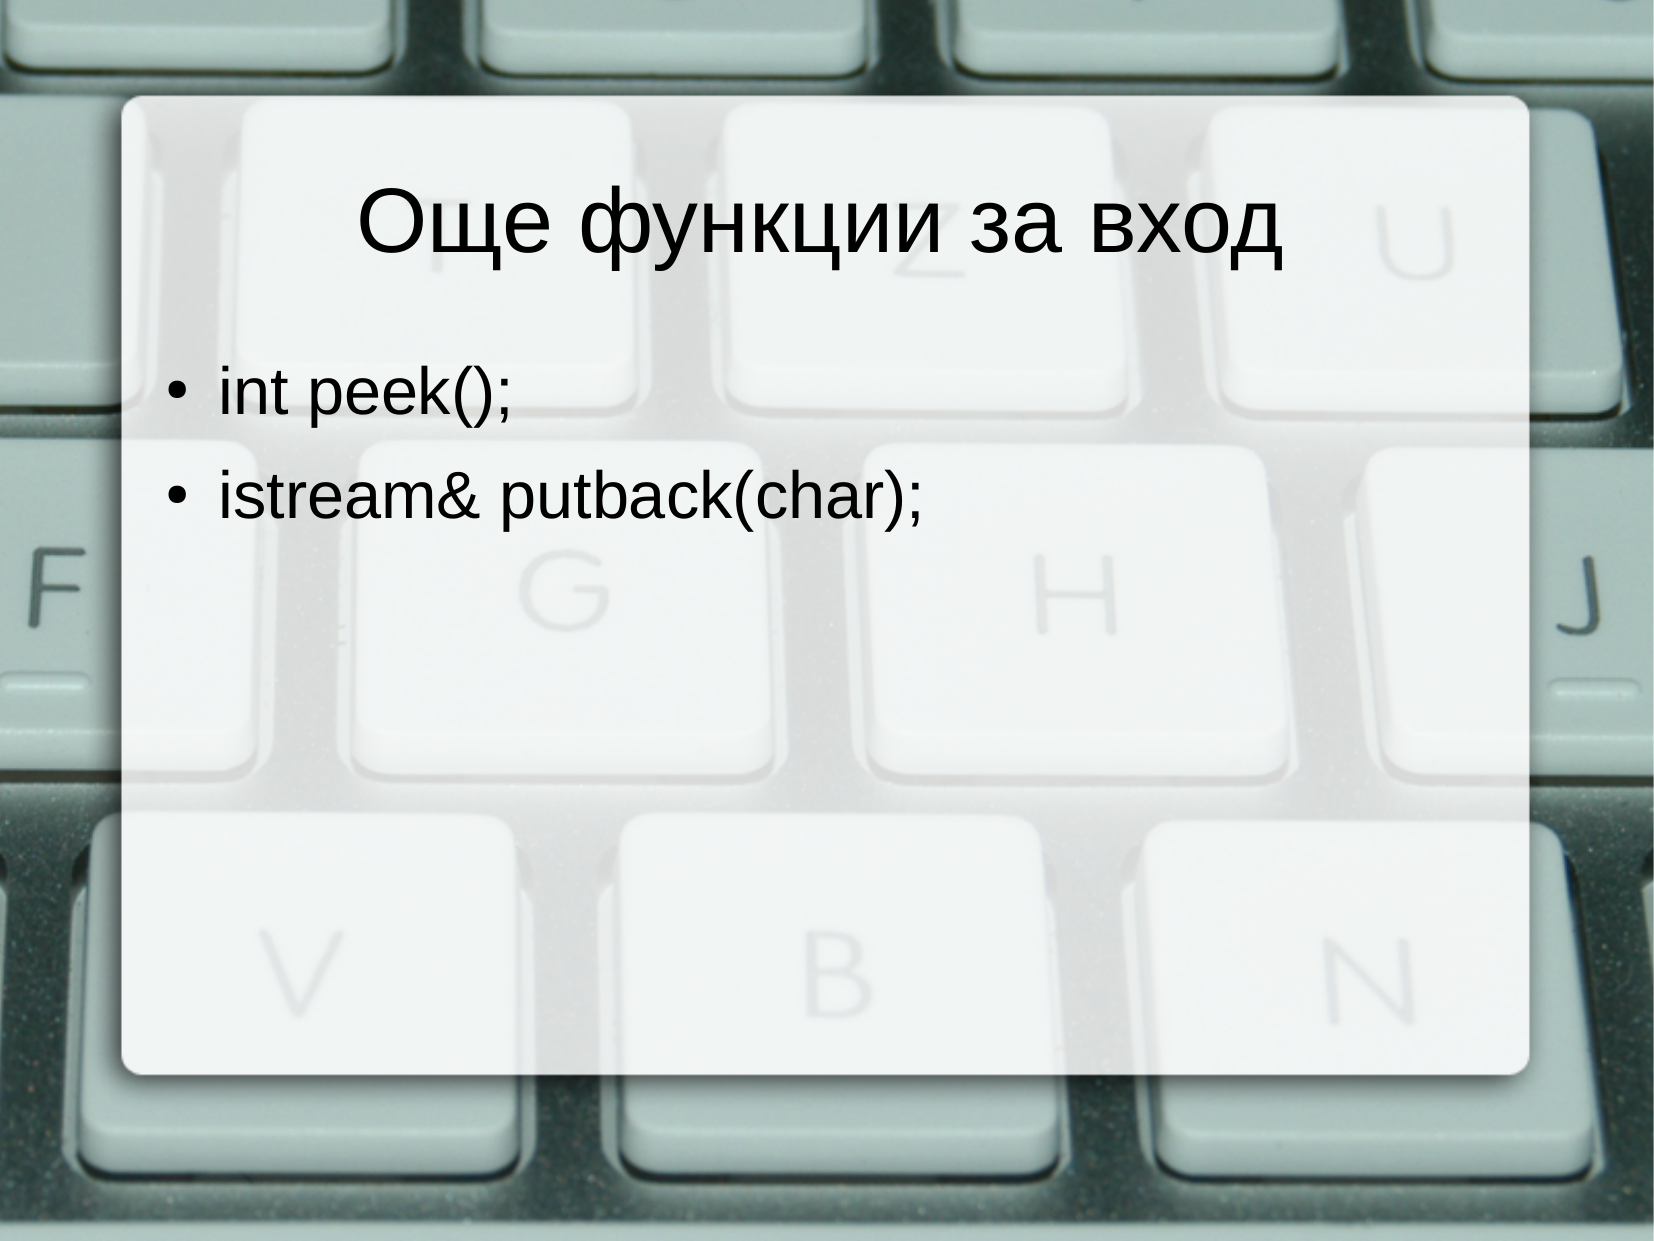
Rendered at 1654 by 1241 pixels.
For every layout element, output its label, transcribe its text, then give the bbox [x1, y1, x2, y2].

picture [0, 0, 1654, 1241]
title Още функции за вход [135, 117, 1506, 325]
list int peek(); istream& putback(char); [147, 354, 1506, 1074]
